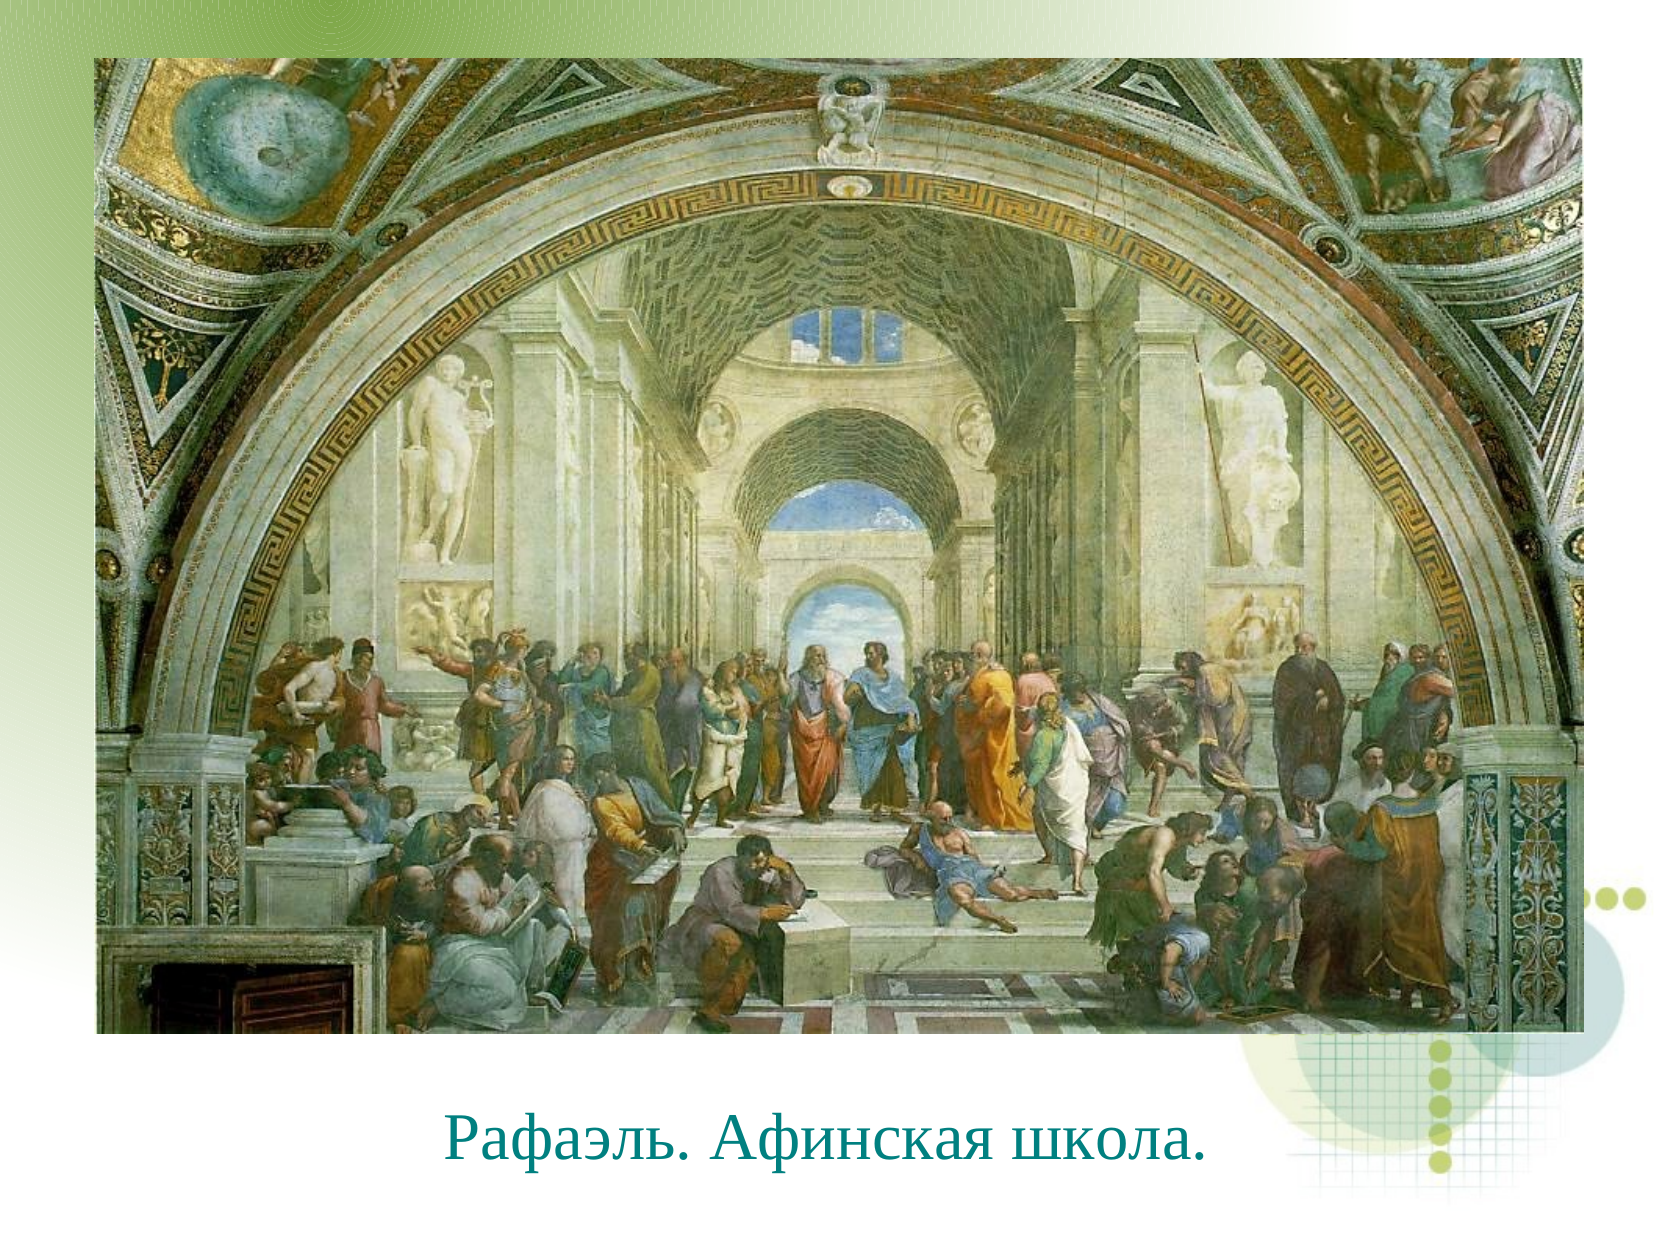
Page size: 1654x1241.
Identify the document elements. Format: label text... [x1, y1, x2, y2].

subtitle Рафаэль. Афинская школа. [88, 1092, 1565, 1182]
picture [94, 58, 1654, 1211]
